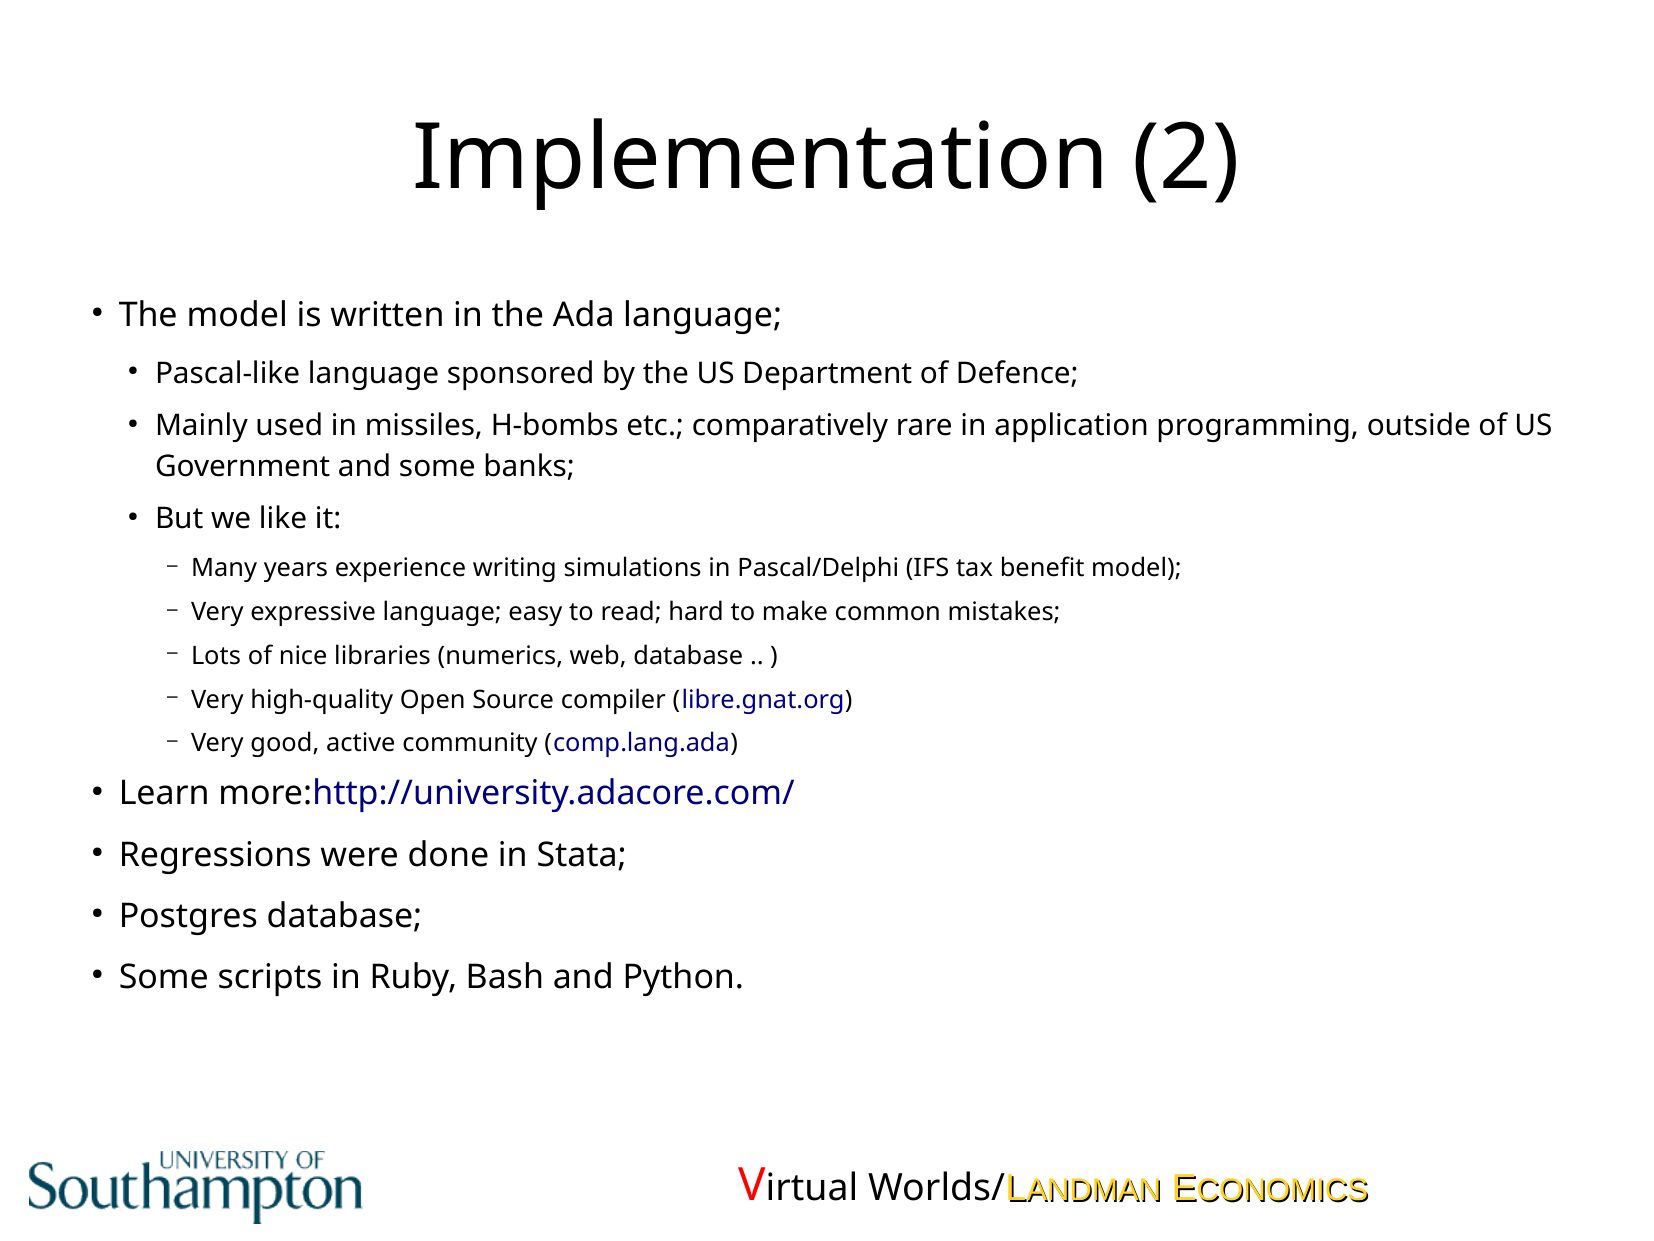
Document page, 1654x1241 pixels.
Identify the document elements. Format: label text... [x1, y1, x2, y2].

picture [29, 1151, 363, 1224]
list The model is written in the Ada language; Pascal-like language sponsored by the US Department of Defence; Mainly used in missiles, H-bombs etc.; comparatively rare in application programming, outside of US Government and some banks; But we like it: Many years experience writing simulations in Pascal/Delphi (IFS tax benefit model); Very expressive language; easy to read; hard to make common mistakes; Lots of nice libraries (numerics, web, database .. ) Very high-quality Open Source compiler (libre.gnat.org) Very good, active community (comp.lang.ada) Learn more:http://university.adacore.com/ Regressions were done in Stata; Postgres database; Some scripts in Ruby, Bash and Python. [82, 290, 1571, 1010]
title Implementation (2) [82, 49, 1571, 257]
